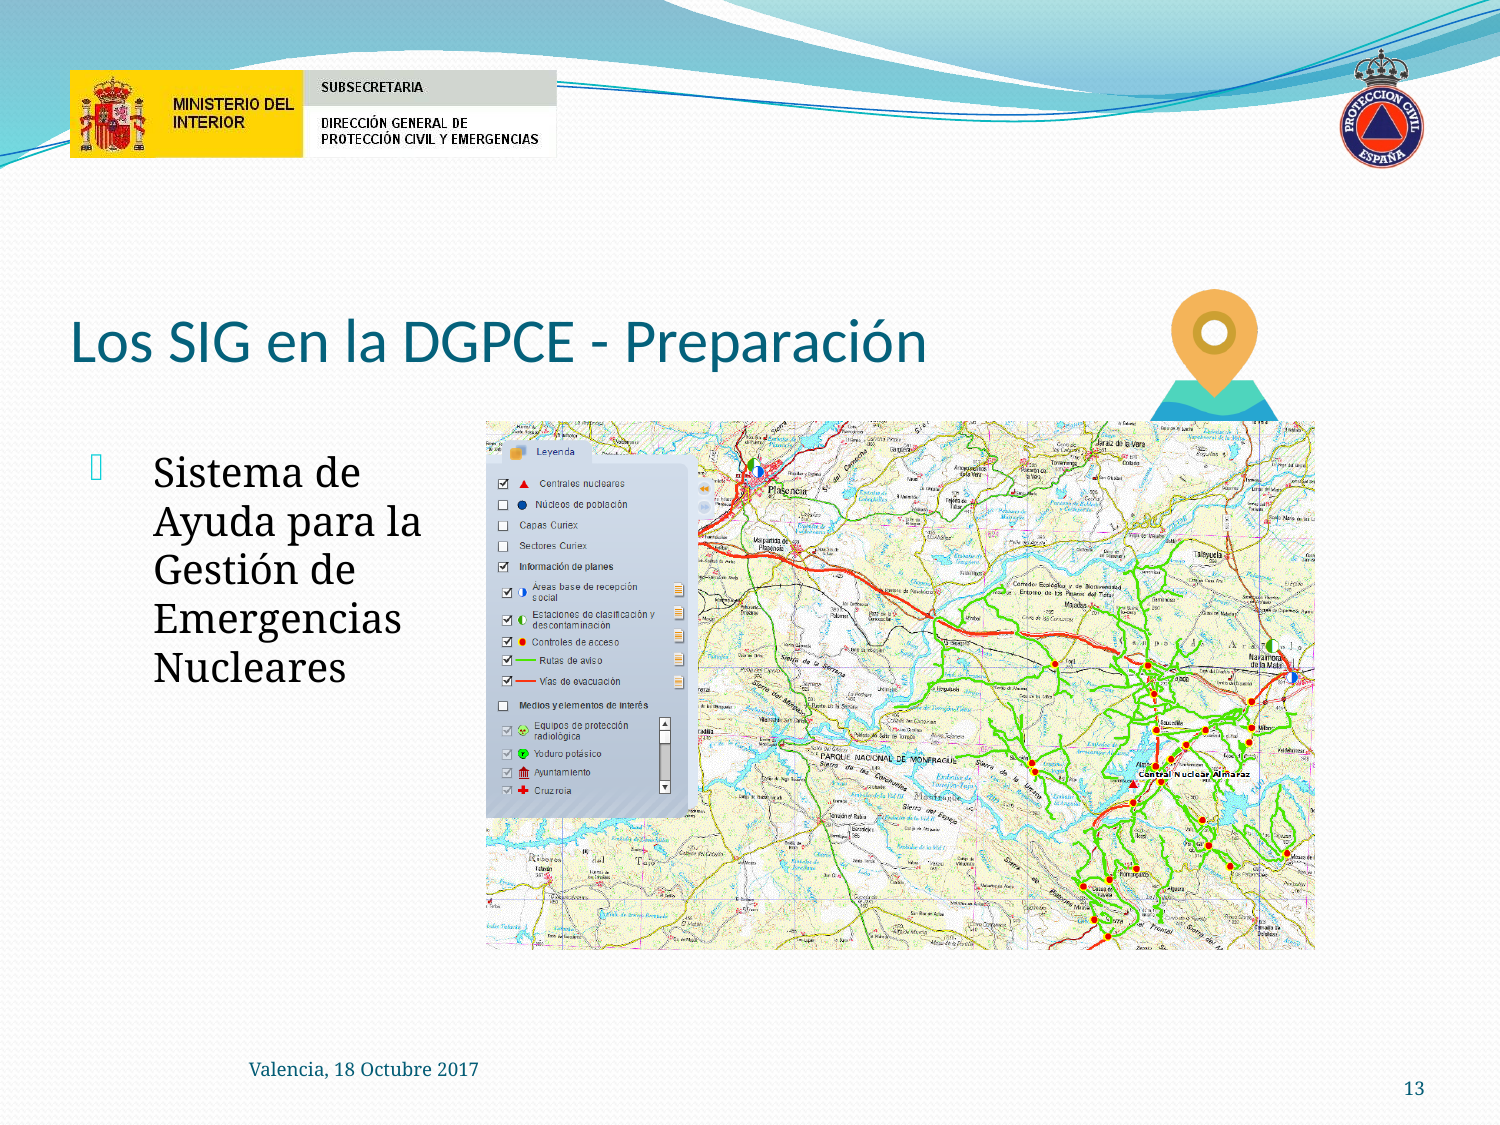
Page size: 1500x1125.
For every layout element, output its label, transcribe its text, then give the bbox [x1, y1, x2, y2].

picture [0, 0, 1500, 1125]
slide_number <number> [1299, 1042, 1425, 1103]
list Sistema de Ayuda para la Gestión de Emergencias Nucleares [75, 439, 478, 919]
picture [24, 147, 50, 156]
title Los SIG en la DGPCE - Preparación [70, 187, 1421, 375]
slide_number Valencia, 18 Octubre 2017 [249, 1034, 507, 1080]
